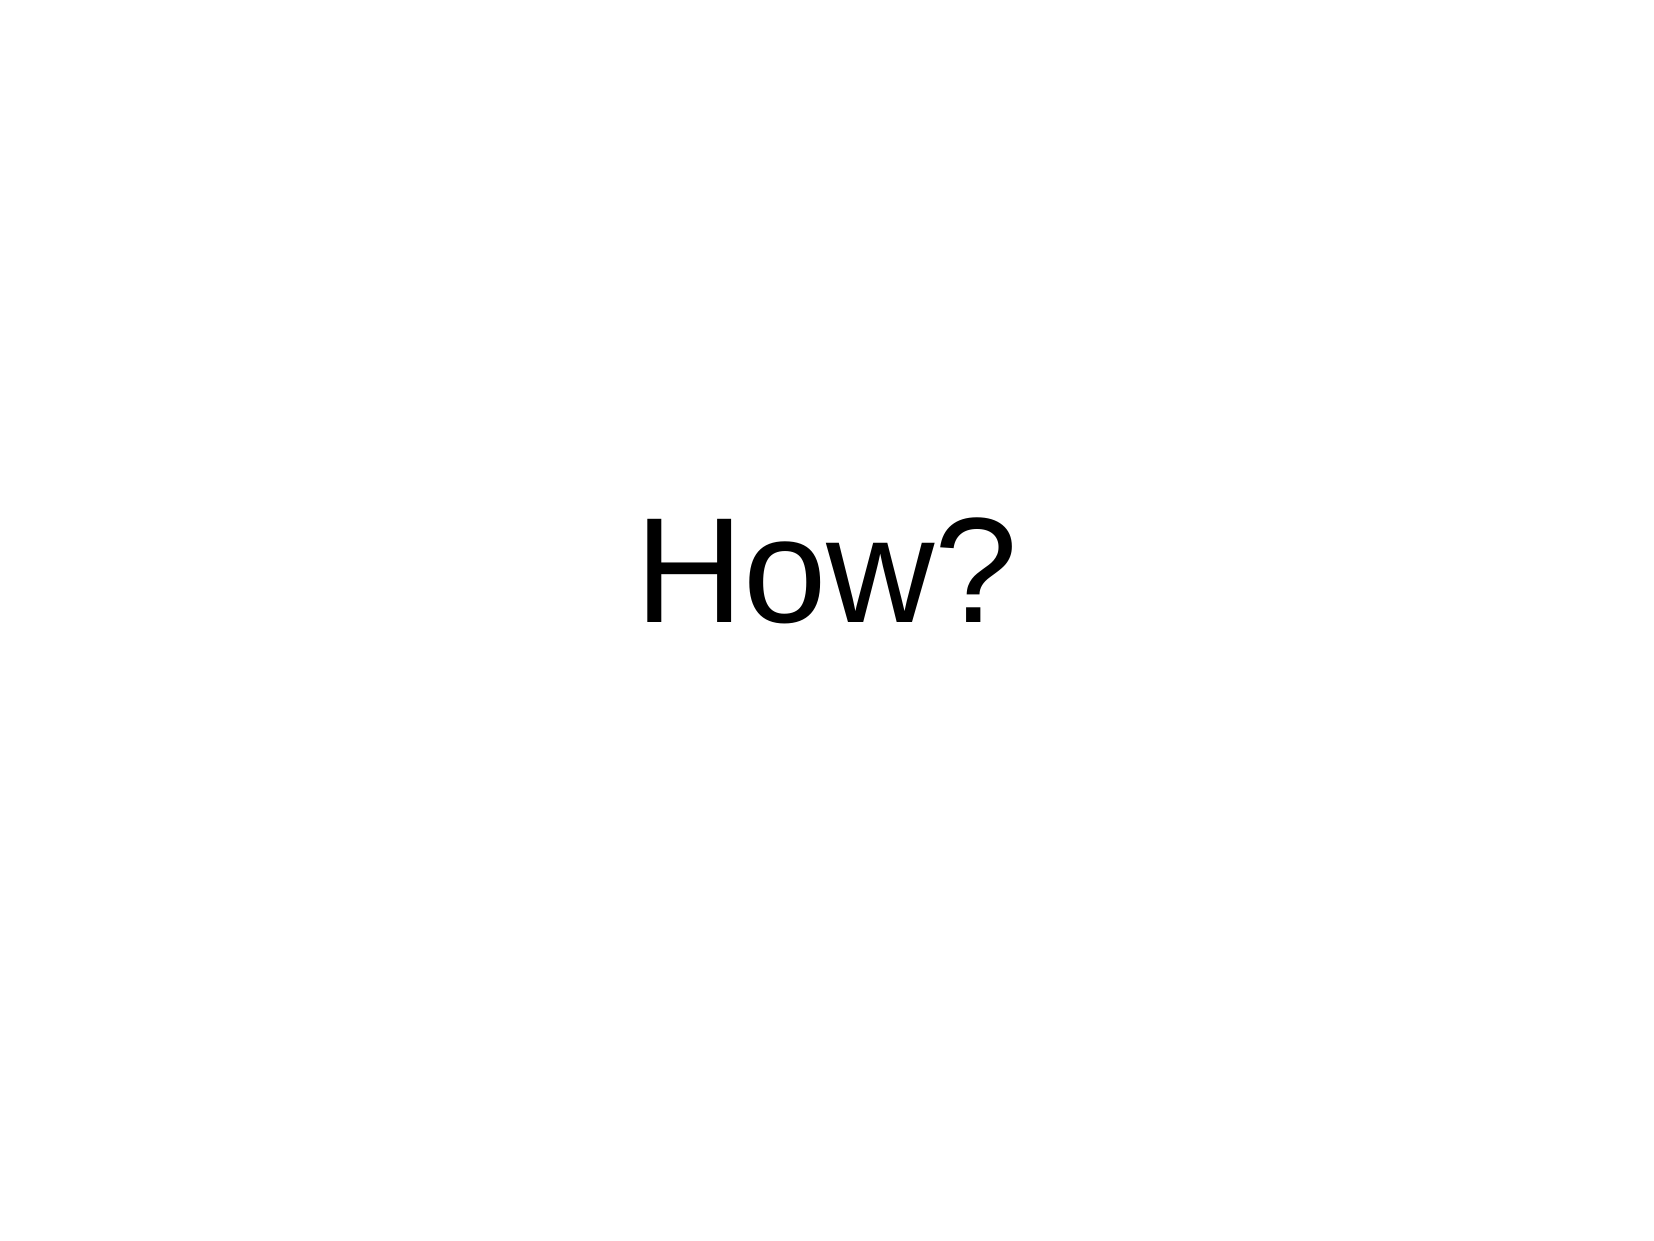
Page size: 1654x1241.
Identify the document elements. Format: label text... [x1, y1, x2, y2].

title How? [82, 56, 1571, 1086]
